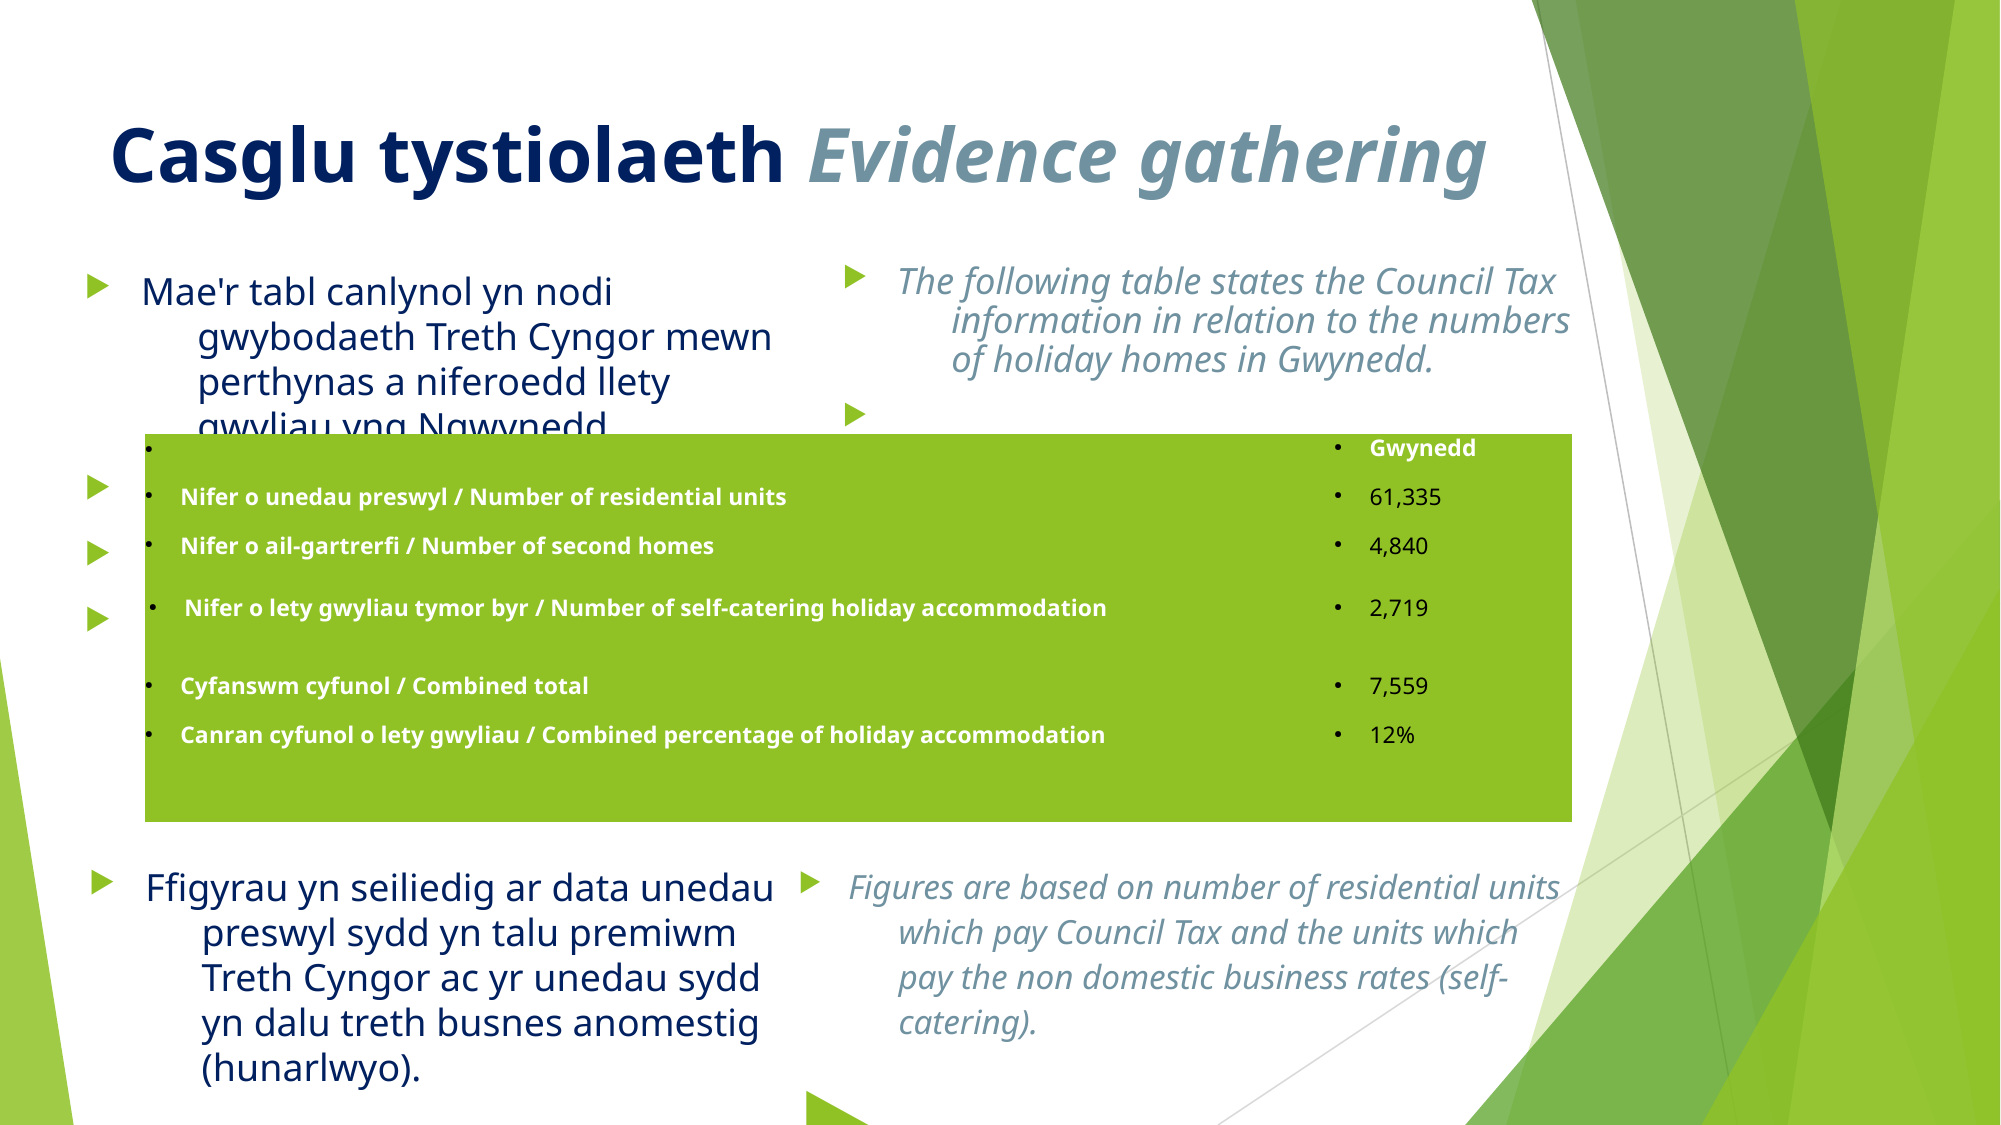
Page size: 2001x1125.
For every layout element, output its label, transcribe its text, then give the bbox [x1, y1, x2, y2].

table_header [145, 434, 1334, 483]
table_cell Nifer o lety gwyliau tymor byr / Number of self-catering holiday accommodation [145, 594, 1334, 672]
title Evidence gathering [823, 99, 1522, 232]
table_cell Nifer o ail-gartrerfi / Number of second homes [145, 532, 1334, 594]
table_cell Canran cyfunol o lety gwyliau / Combined percentage of holiday accommodation [145, 721, 1334, 822]
table_cell 61,335 [1334, 483, 1572, 532]
text_box Ffigyrau yn seiliedig ar data unedau preswyl sydd yn talu premiwm Treth Cyngor ac yr unedau sydd yn dalu treth busnes anomestig (hunarlwyo). [74, 856, 828, 1056]
table_cell 2,719 [1334, 594, 1572, 672]
text_box Mae'r tabl canlynol yn nodi gwybodaeth Treth Cyngor mewn perthynas a niferoedd llety gwyliau yng Ngwynedd. [69, 260, 823, 460]
text_box Casglu tystiolaeth [94, 99, 823, 232]
table_cell 7,559 [1334, 672, 1572, 721]
table_cell 12% [1334, 721, 1572, 822]
table_cell Nifer o unedau preswyl / Number of residential units [145, 483, 1334, 532]
list The following table states the Council Tax information in relation to the numbers of holiday homes in Gwynedd. [827, 255, 1595, 401]
table_cell 4,840 [1334, 532, 1572, 594]
table_header Gwynedd [1334, 434, 1572, 483]
text_box Figures are based on number of residential units which pay Council Tax and the units which pay the non domestic business rates (self-catering). [828, 856, 1583, 1055]
table_cell Cyfanswm cyfunol / Combined total [145, 672, 1334, 721]
